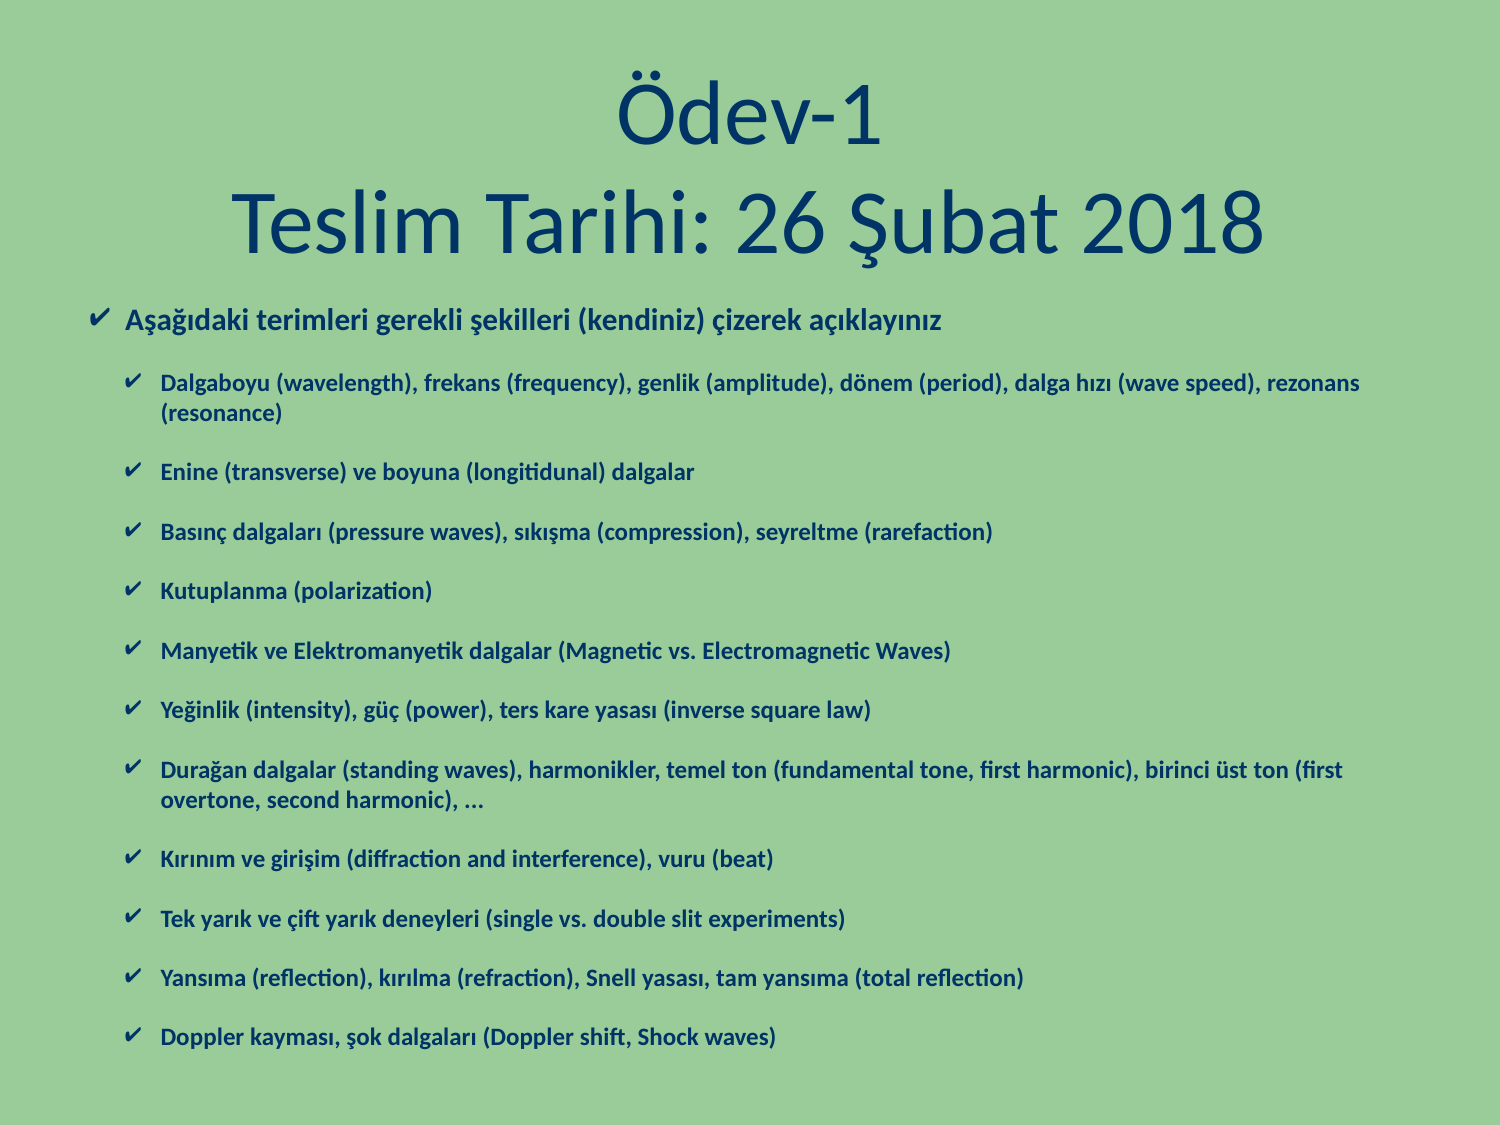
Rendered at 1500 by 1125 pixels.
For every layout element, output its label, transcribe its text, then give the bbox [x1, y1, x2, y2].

title Ödev-1 Teslim Tarihi: 26 Şubat 2018 [75, 45, 1425, 233]
list Aşağıdaki terimleri gerekli şekilleri (kendiniz) çizerek açıklayınız Dalgaboyu (wavelength), frekans (frequency), genlik (amplitude), dönem (period), dalga hızı (wave speed), rezonans (resonance) Enine (transverse) ve boyuna (longitidunal) dalgalar Basınç dalgaları (pressure waves), sıkışma (compression), seyreltme (rarefaction) Kutuplanma (polarization) Manyetik ve Elektromanyetik dalgalar (Magnetic vs. Electromagnetic Waves) Yeğinlik (intensity), güç (power), ters kare yasası (inverse square law) Durağan dalgalar (standing waves), harmonikler, temel ton (fundamental tone, first harmonic), birinci üst ton (first overtone, second harmonic), ... Kırınım ve girişim (diffraction and interference), vuru (beat) Tek yarık ve çift yarık deneyleri (single vs. double slit experiments) Yansıma (reflection), kırılma (refraction), Snell yasası, tam yansıma (total reflection) Doppler kayması, şok dalgaları (Doppler shift, Shock waves) [75, 292, 1425, 1035]
